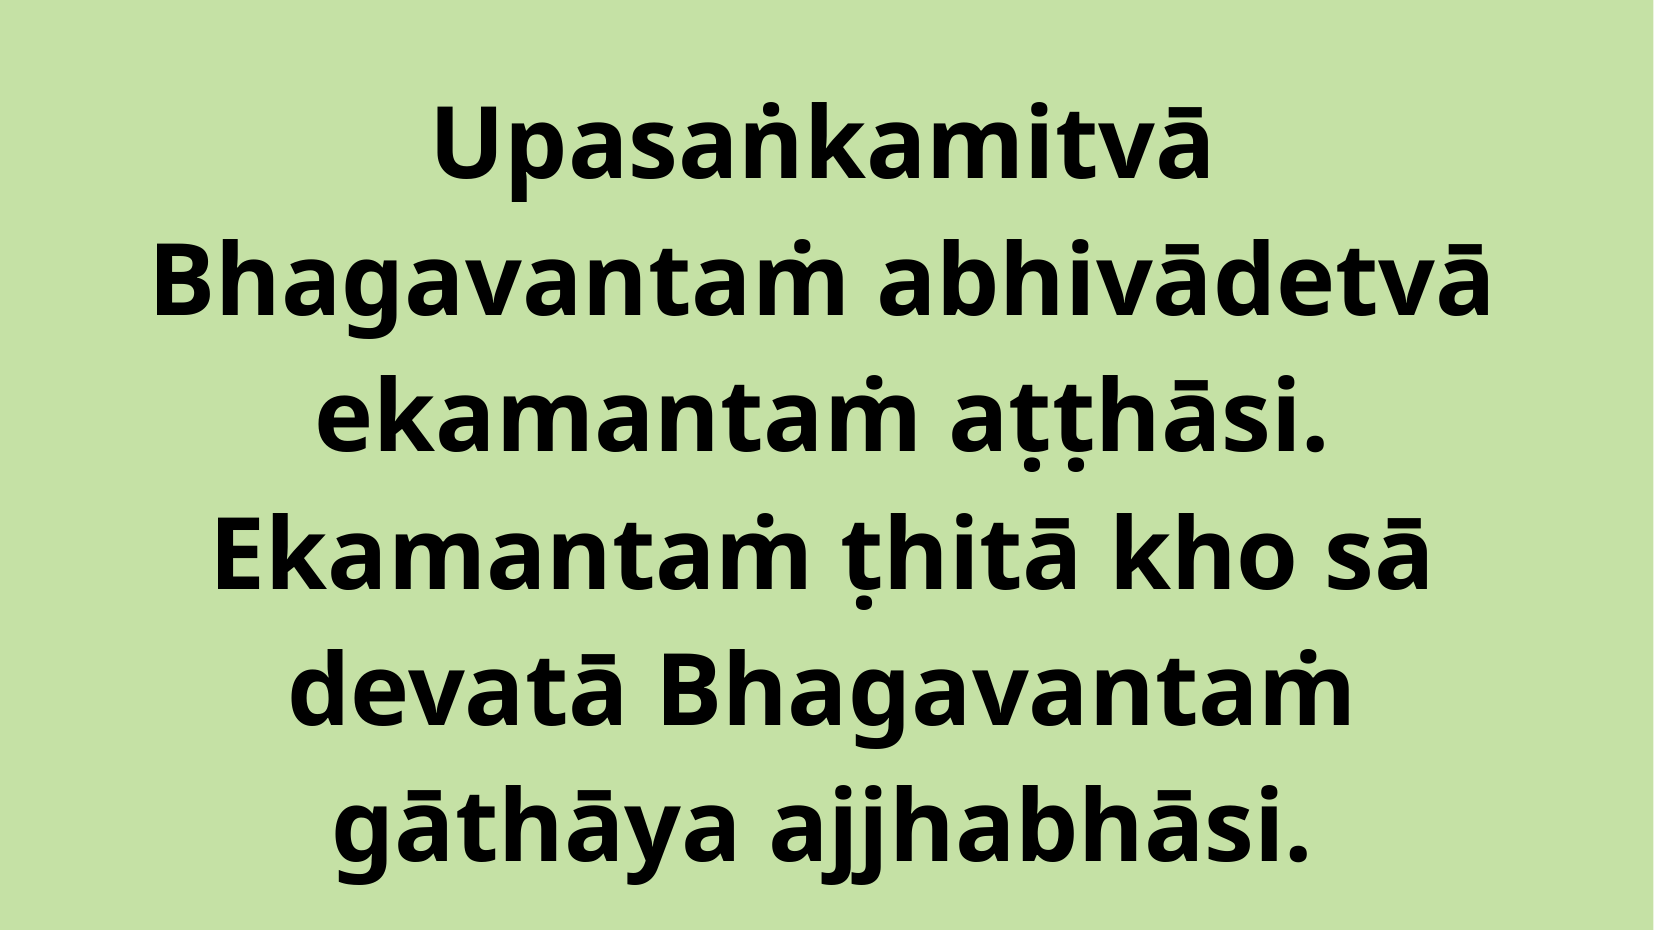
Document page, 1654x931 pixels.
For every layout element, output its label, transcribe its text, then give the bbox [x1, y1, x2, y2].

subtitle Upasaṅkamitvā Bhagavantaṁ abhivādetvā ekamantaṁ aṭṭhāsi. Ekamantaṁ ṭhitā kho sā devatā Bhagavantaṁ gāthāya ajjhabhāsi. [79, 15, 1568, 931]
